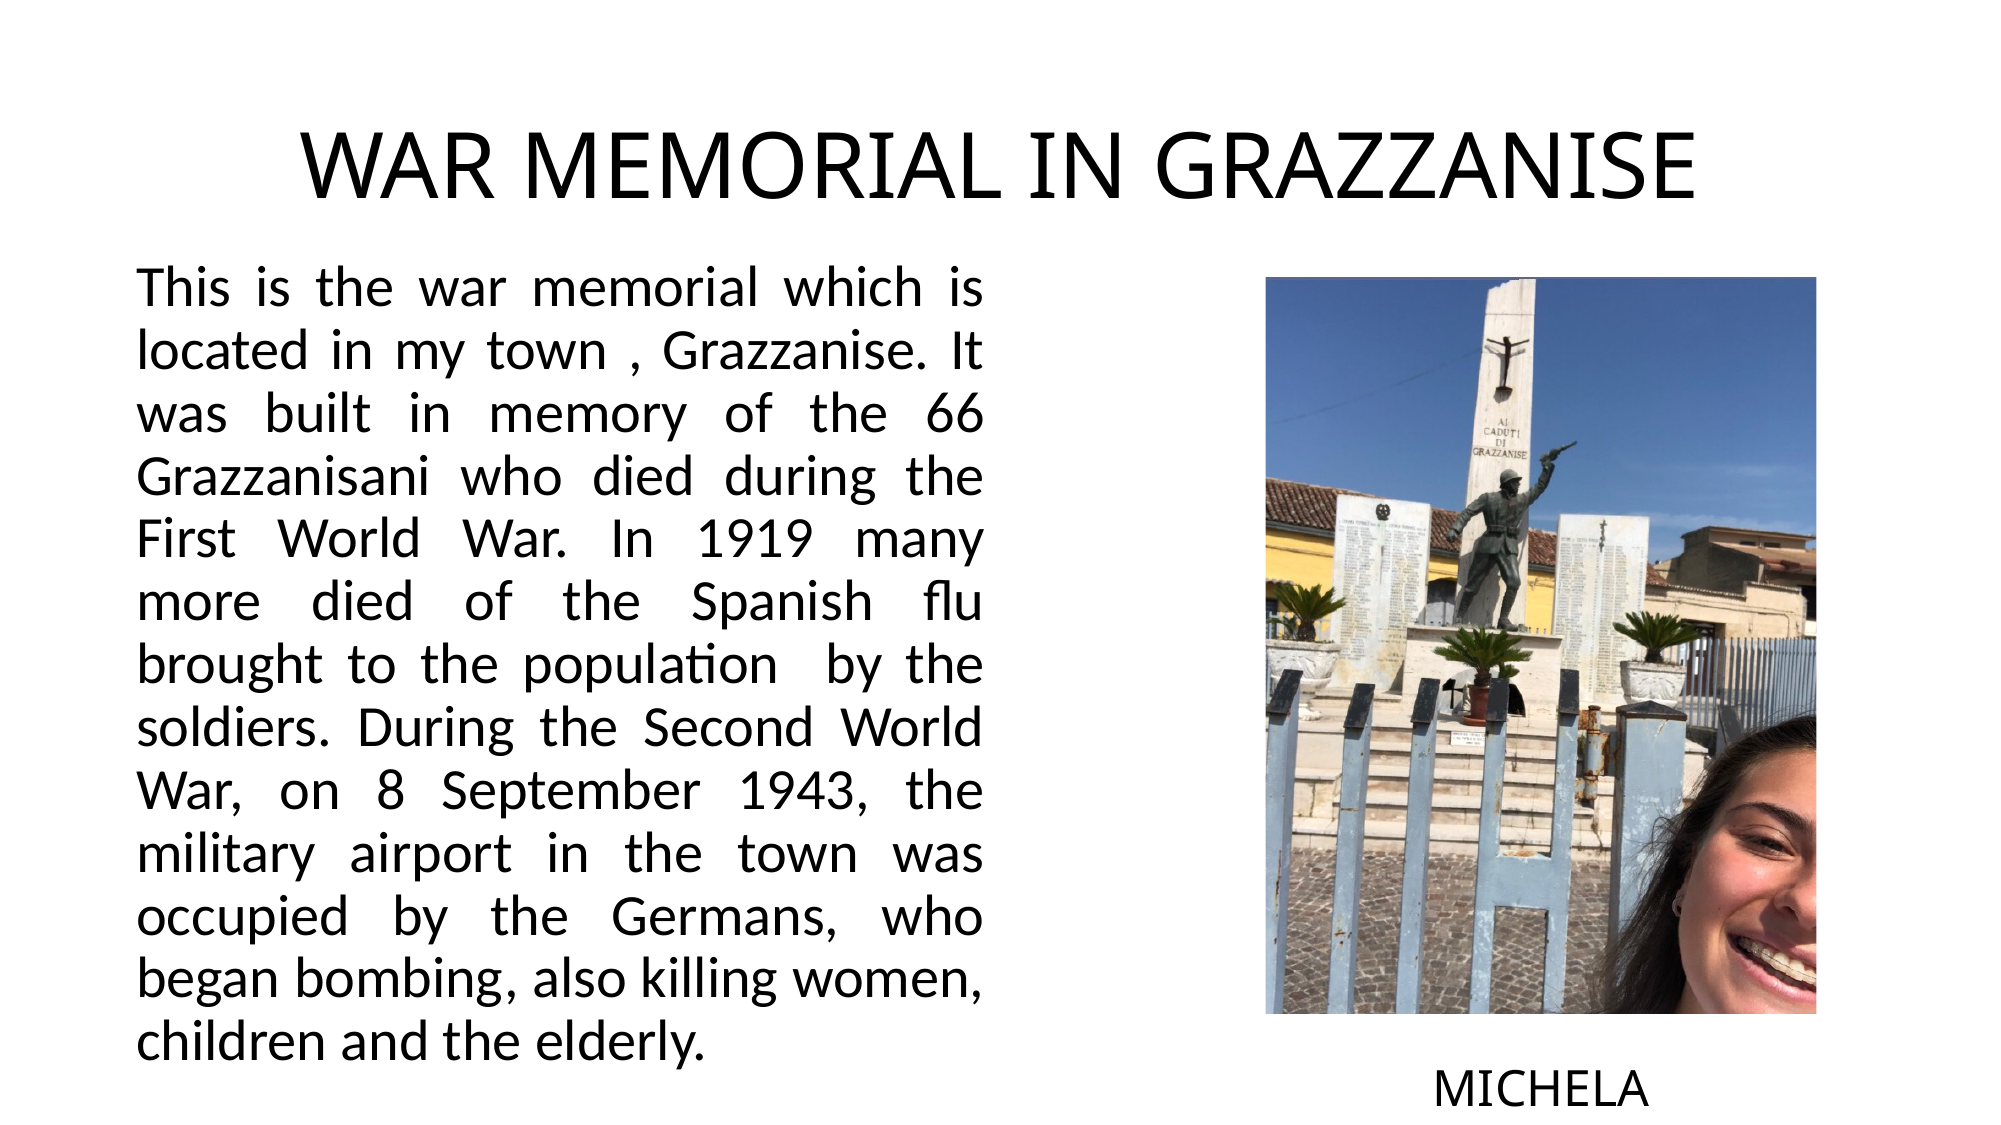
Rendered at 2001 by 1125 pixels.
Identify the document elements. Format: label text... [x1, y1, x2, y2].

picture [1265, 277, 1817, 1014]
title WAR MEMORIAL IN GRAZZANISE [137, 59, 1863, 278]
list This is the war memorial which is located in my town , Grazzanise. It was built in memory of the 66 Grazzanisani who died during the First World War. In 1919 many more died of the Spanish flu brought to the population by the soldiers. During the Second World War, on 8 September 1943, the military airport in the town was occupied by the Germans, who began bombing, also killing women, children and the elderly. [121, 248, 1000, 1088]
text_box MICHELA [1052, 1049, 2000, 1125]
